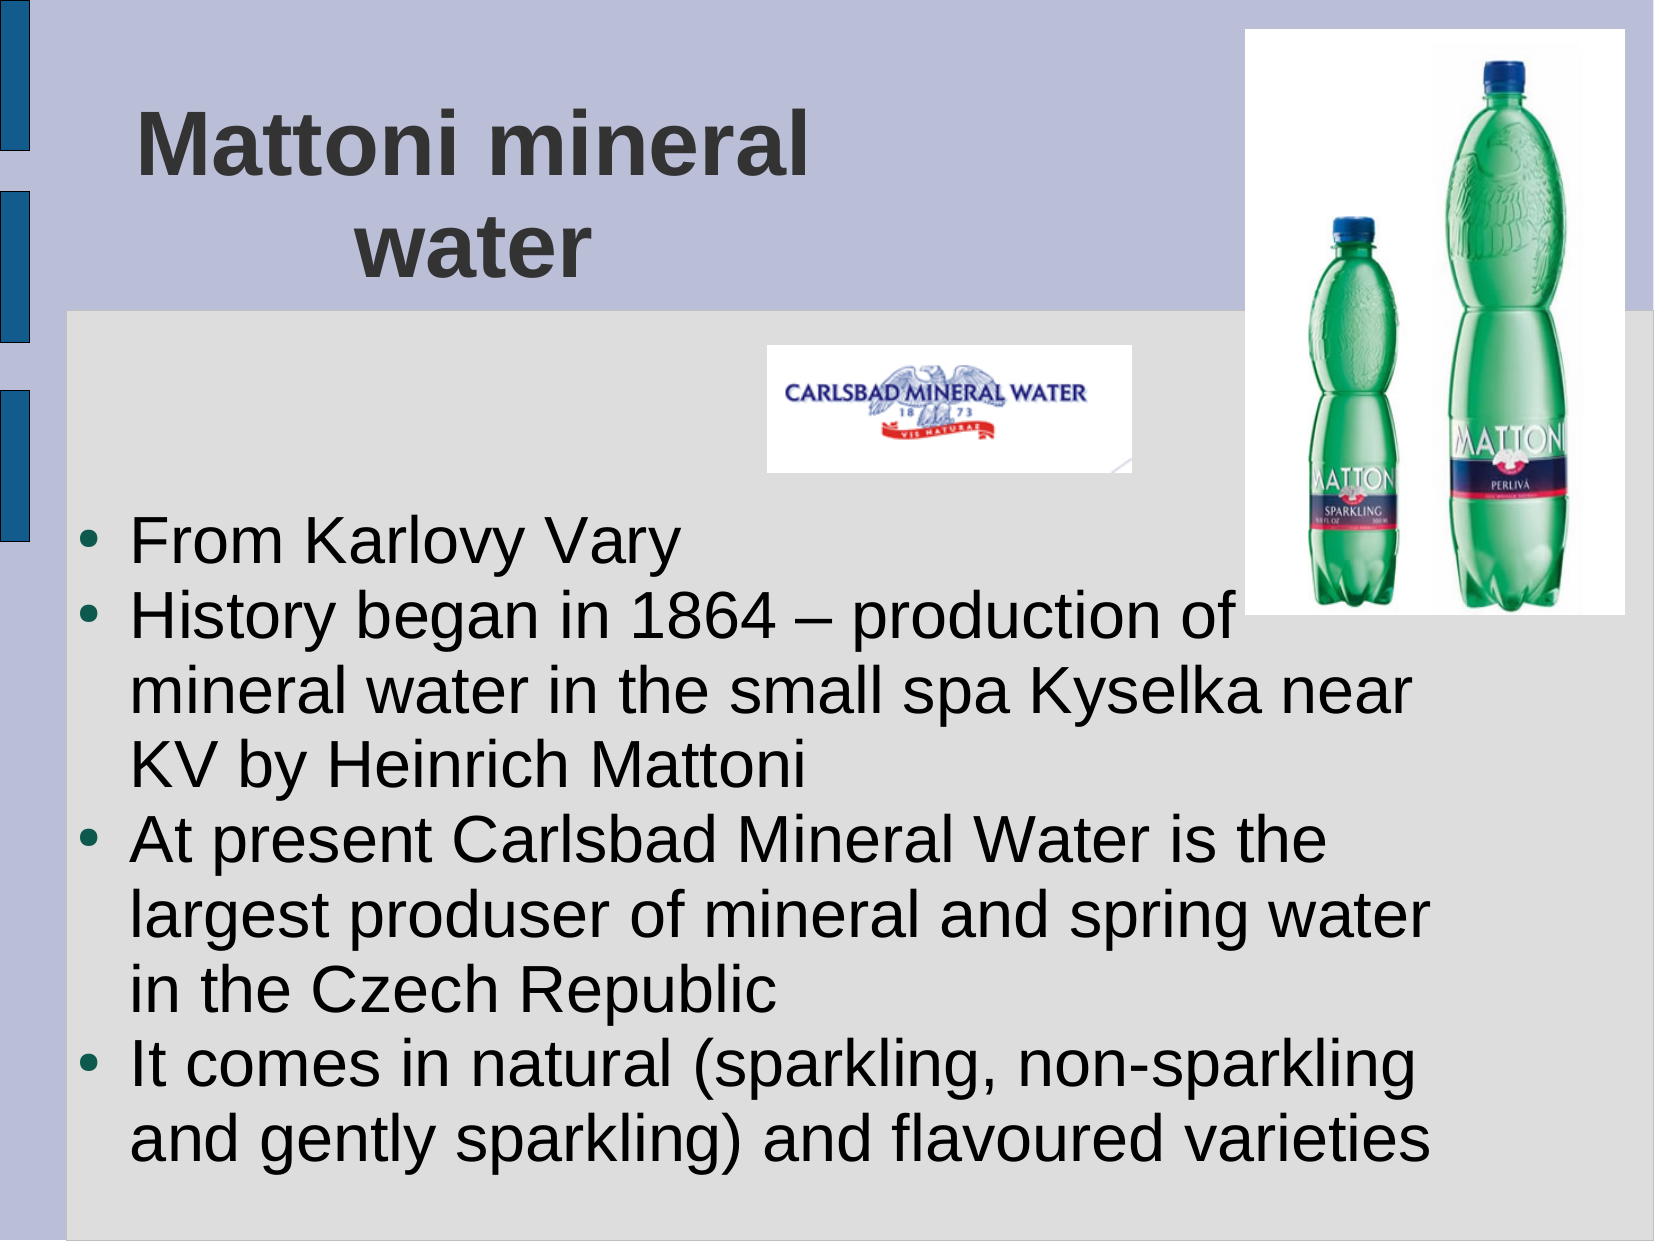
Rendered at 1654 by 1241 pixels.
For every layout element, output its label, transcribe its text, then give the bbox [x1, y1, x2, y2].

picture [767, 345, 1132, 473]
picture [1245, 29, 1625, 615]
title Mattoni mineral water [121, 91, 827, 299]
list From Karlovy Vary History began in 1864 – production of mineral water in the small spa Kyselka near KV by Heinrich Mattoni At present Carlsbad Mineral Water is the largest produser of mineral and spring water in the Czech Republic It comes in natural (sparkling, non-sparkling and gently sparkling) and flavoured varieties [59, 503, 1472, 1241]
